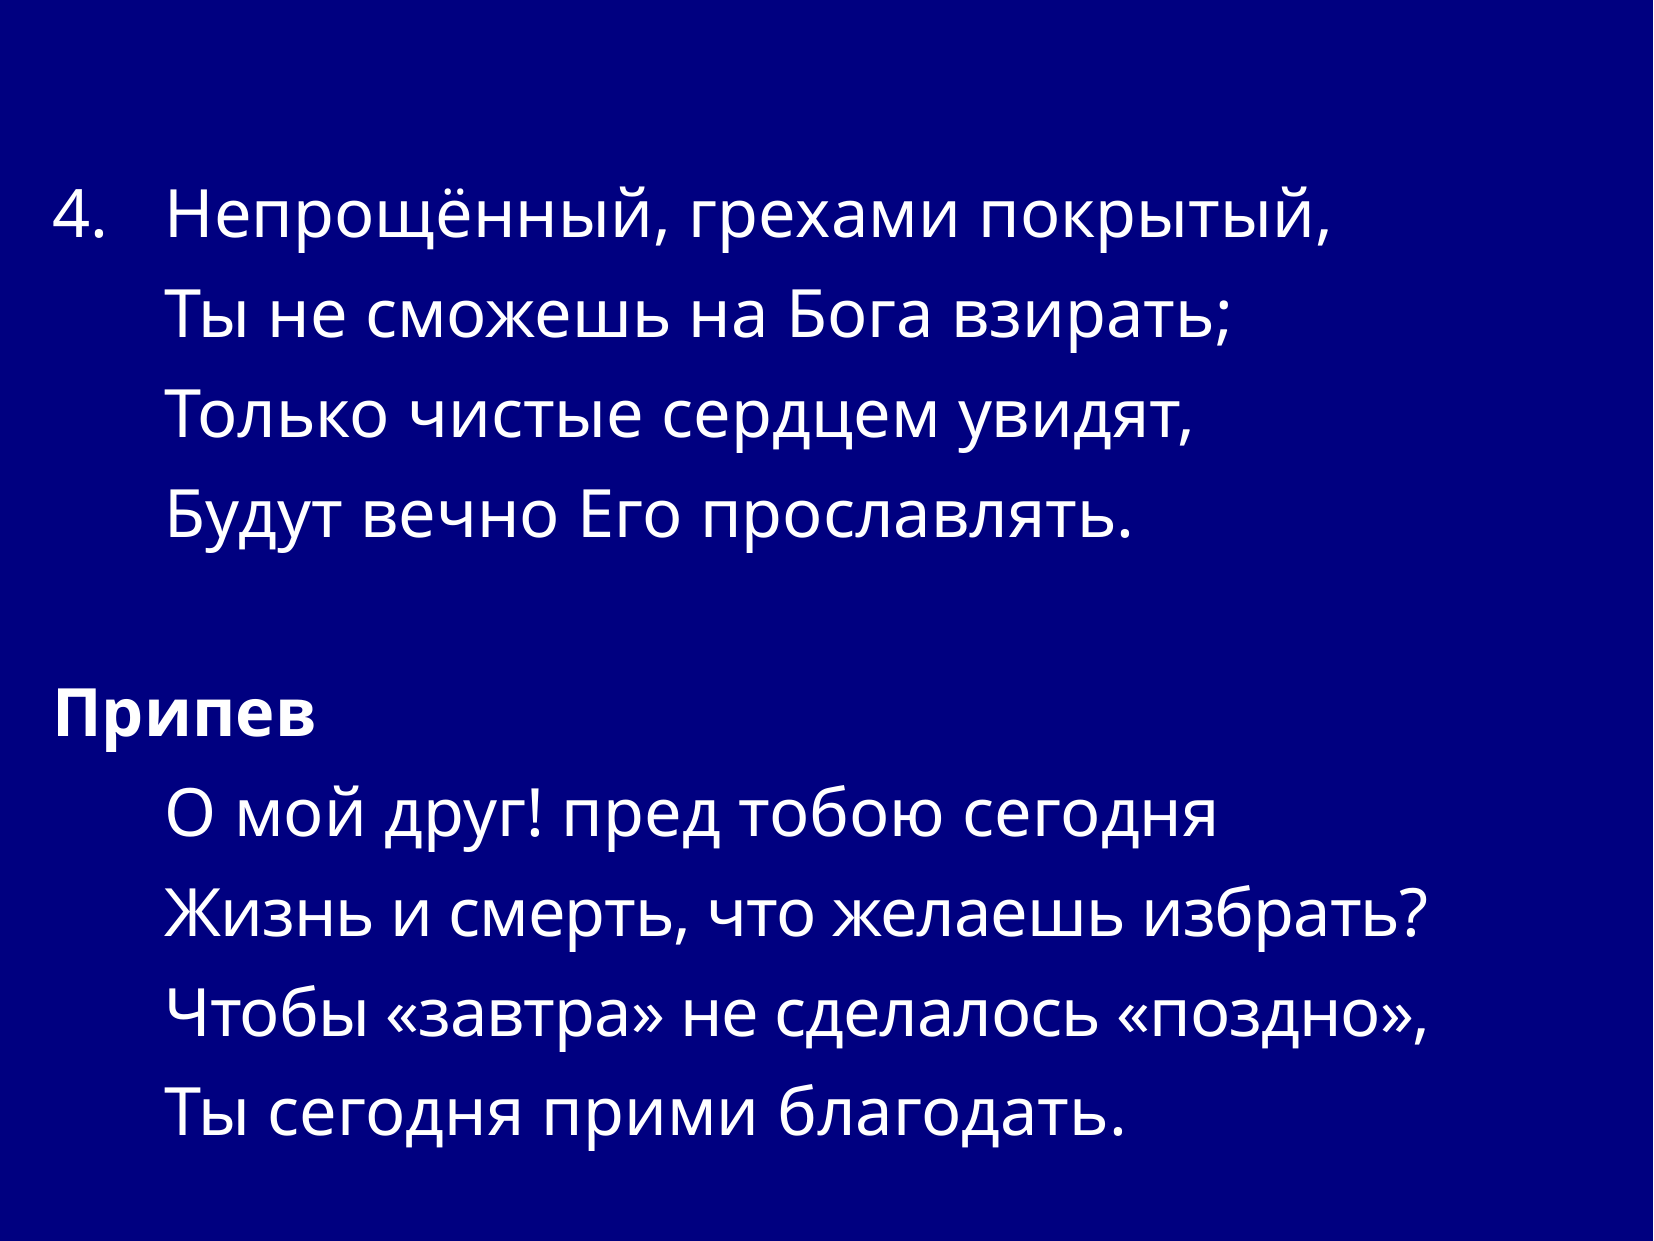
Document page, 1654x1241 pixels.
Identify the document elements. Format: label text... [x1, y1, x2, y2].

text_box 4. Непрощённый, грехами покрытый, Ты не сможешь на Бога взирать; Только чистые сердцем увидят, Будут вечно Его прославлять. Припев О мой друг! пред тобою сегодня Жизнь и смерть, что желаешь избрать? Чтобы «завтра» не сделалось «поздно», Ты сегодня прими благодать. [37, 150, 1653, 1163]
